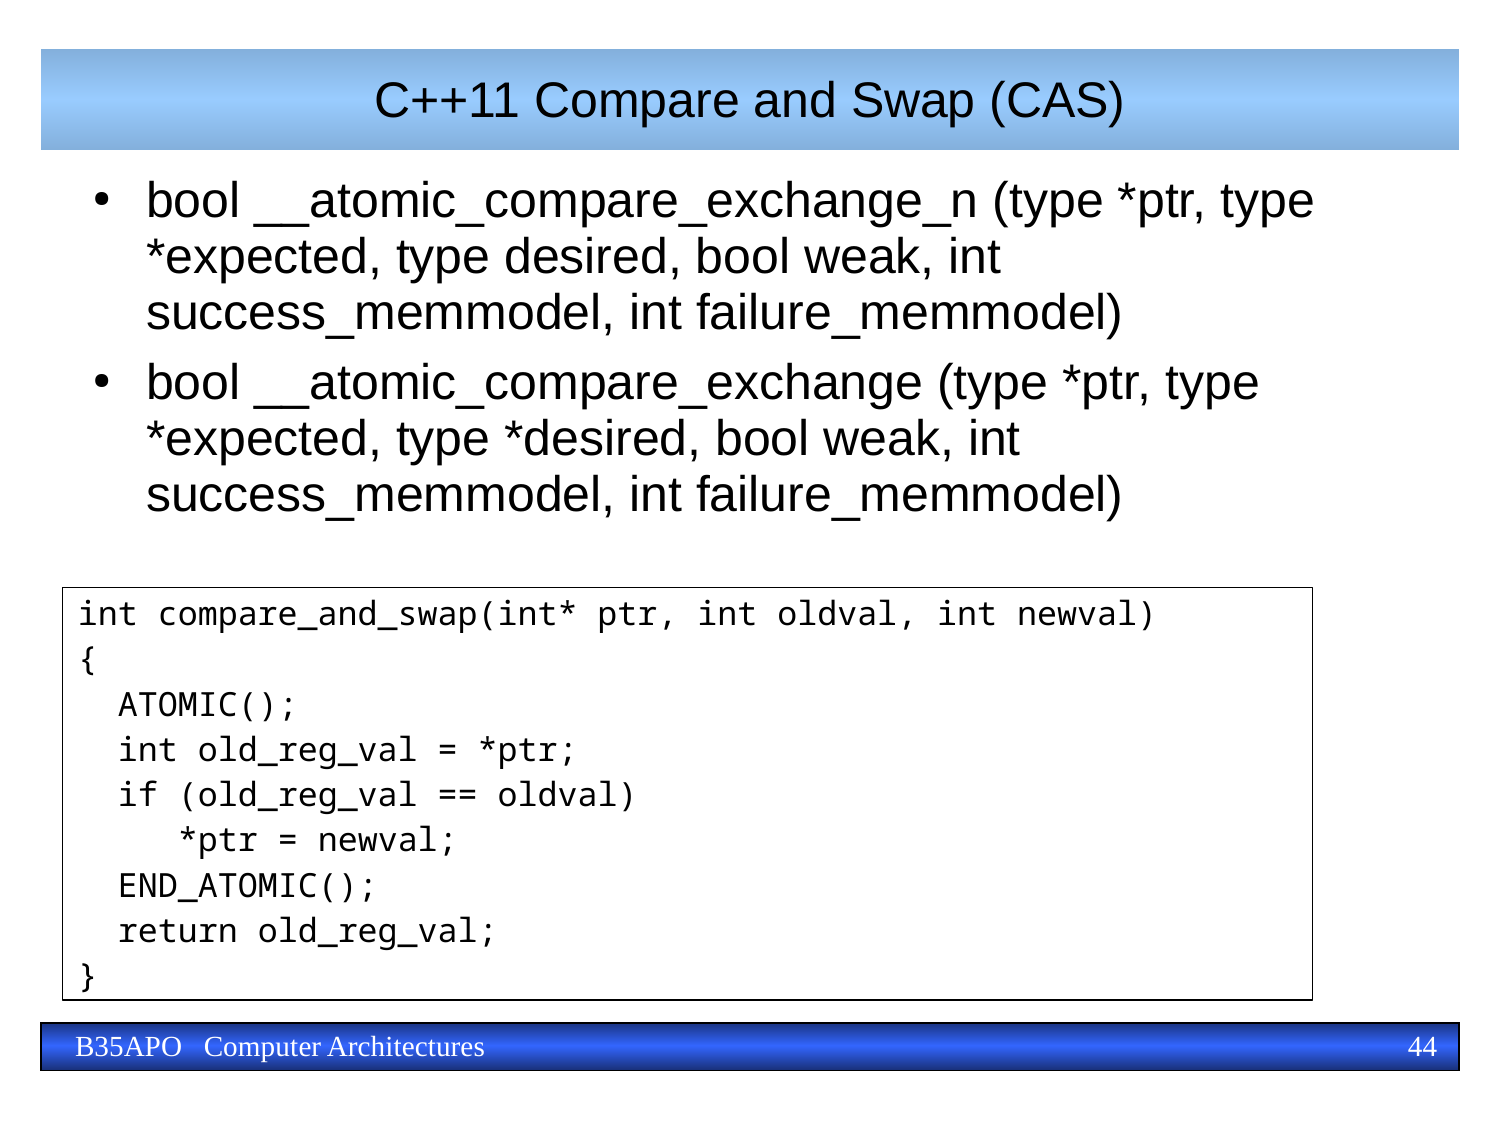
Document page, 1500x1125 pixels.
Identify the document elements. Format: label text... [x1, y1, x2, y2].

text_box int compare_and_swap(int* ptr, int oldval, int newval) { ATOMIC(); int old_reg_val = *ptr; if (old_reg_val == oldval) *ptr = newval; END_ATOMIC(); return old_reg_val; } [62, 587, 1313, 1000]
list bool __atomic_compare_exchange_n (type *ptr, type *expected, type desired, bool weak, int success_memmodel, int failure_memmodel) bool __atomic_compare_exchange (type *ptr, type *expected, type *desired, bool weak, int success_memmodel, int failure_memmodel) [75, 172, 1426, 826]
title C++11 Compare and Swap (CAS) [41, 49, 1459, 150]
